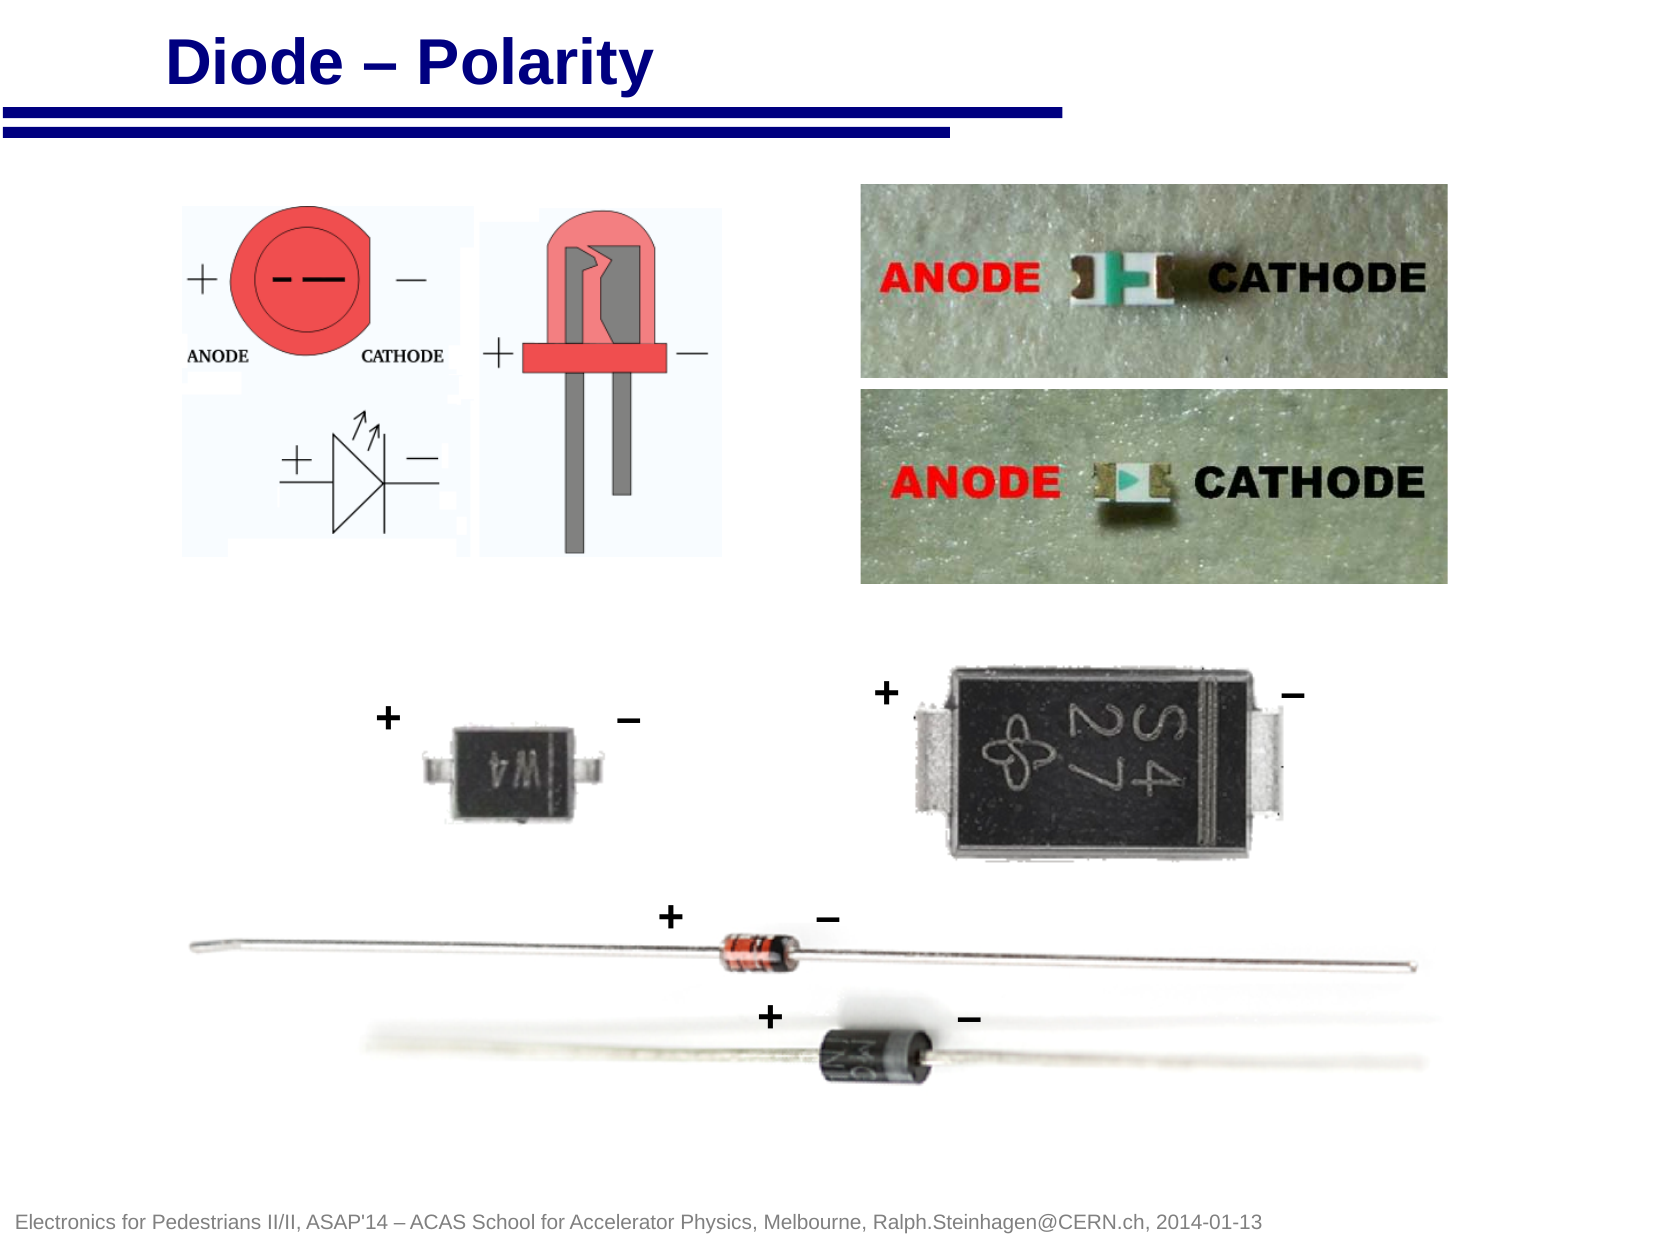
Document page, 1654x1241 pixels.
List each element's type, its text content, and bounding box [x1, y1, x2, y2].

picture [860, 184, 1448, 378]
text_box + [360, 684, 440, 778]
text_box + [642, 883, 722, 977]
picture [127, 612, 1448, 1177]
picture [182, 206, 722, 557]
text_box + [742, 983, 822, 1077]
text_box – [800, 883, 879, 977]
text_box + [858, 659, 938, 753]
text_box – [601, 684, 680, 778]
text_box – [941, 983, 1020, 1077]
text_box – [1265, 659, 1344, 753]
picture [860, 389, 1448, 584]
title Diode – Polarity [165, 0, 1323, 124]
